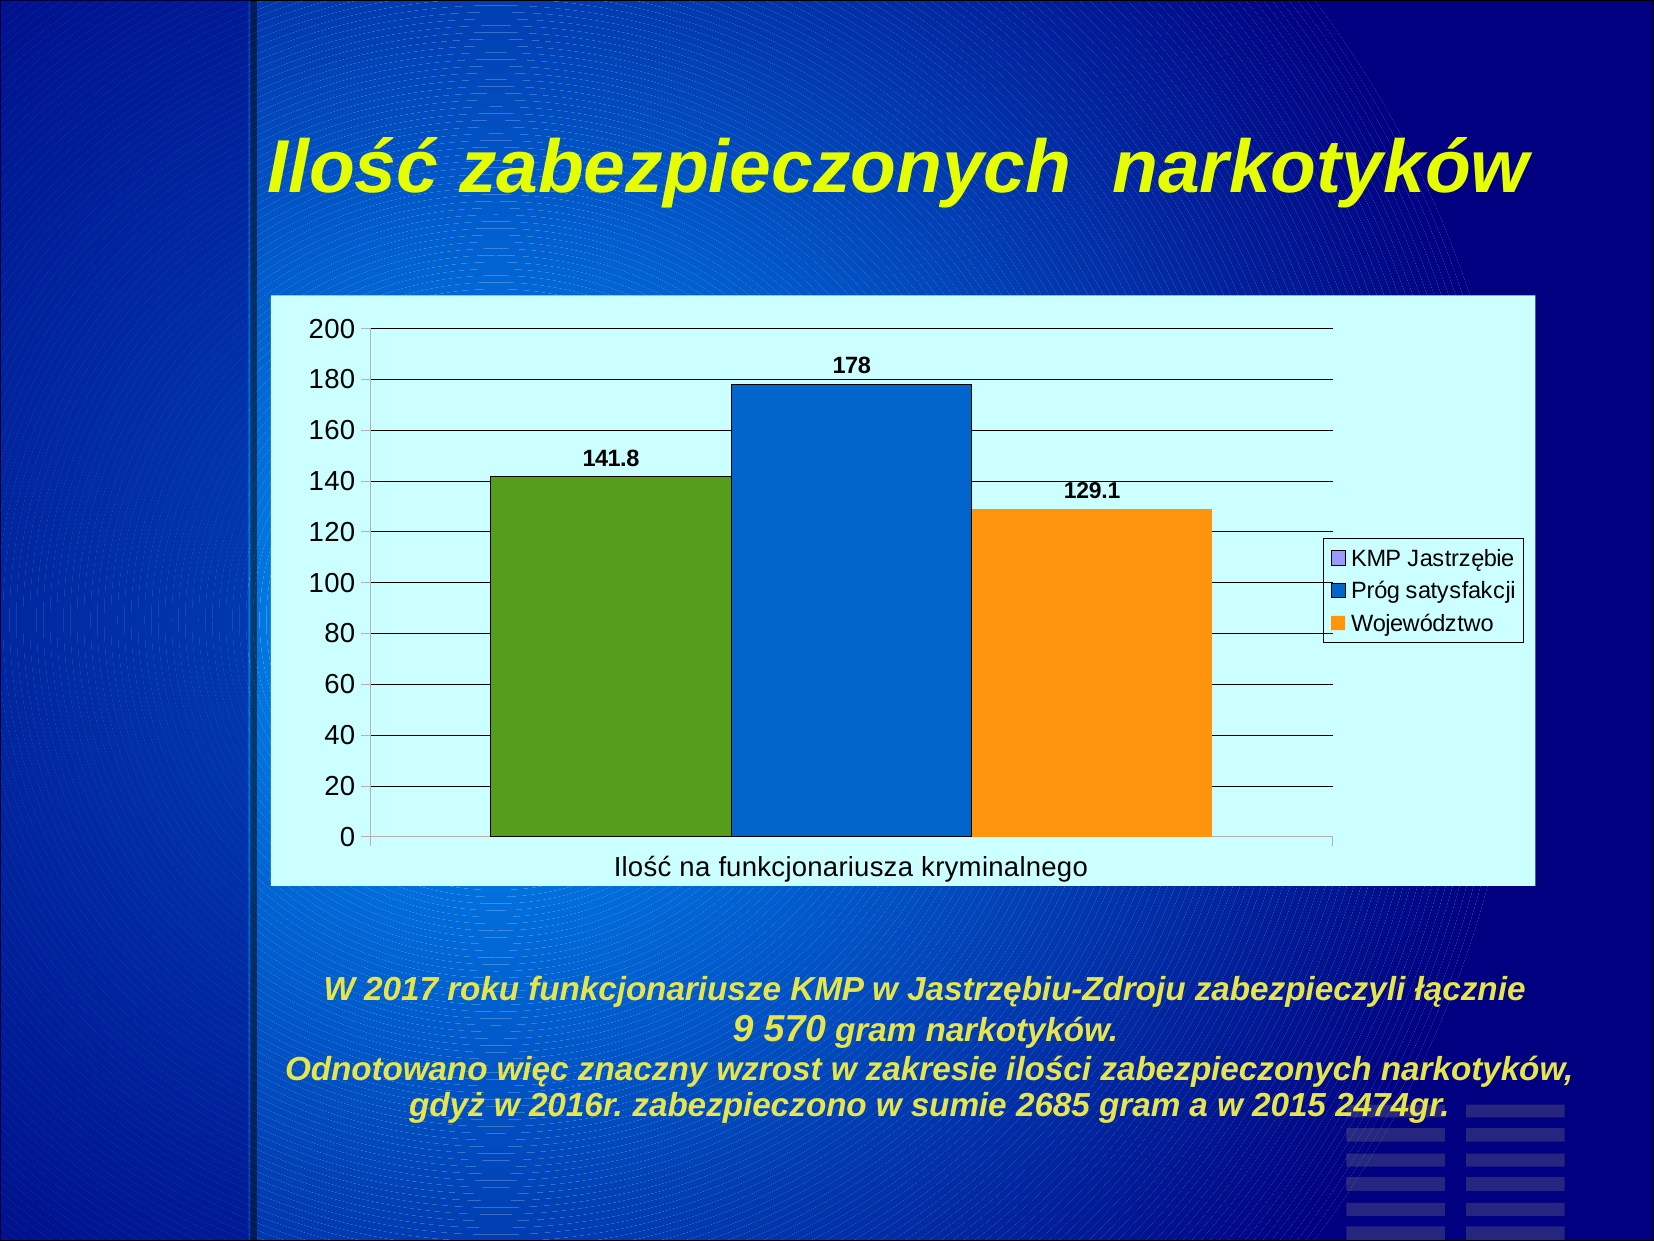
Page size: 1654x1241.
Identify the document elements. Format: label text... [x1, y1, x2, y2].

title Ilość zabezpieczonych narkotyków [265, 104, 1533, 313]
chart [270, 295, 1536, 886]
title W 2017 roku funkcjonariusze KMP w Jastrzębiu-Zdroju zabezpieczyli łącznie 9 570 gram narkotyków. Odnotowano więc znaczny wzrost w zakresie ilości zabezpieczonych narkotyków, gdyż w 2016r. zabezpieczono w sumie 2685 gram a w 2015 2474gr. [265, 944, 1595, 1150]
